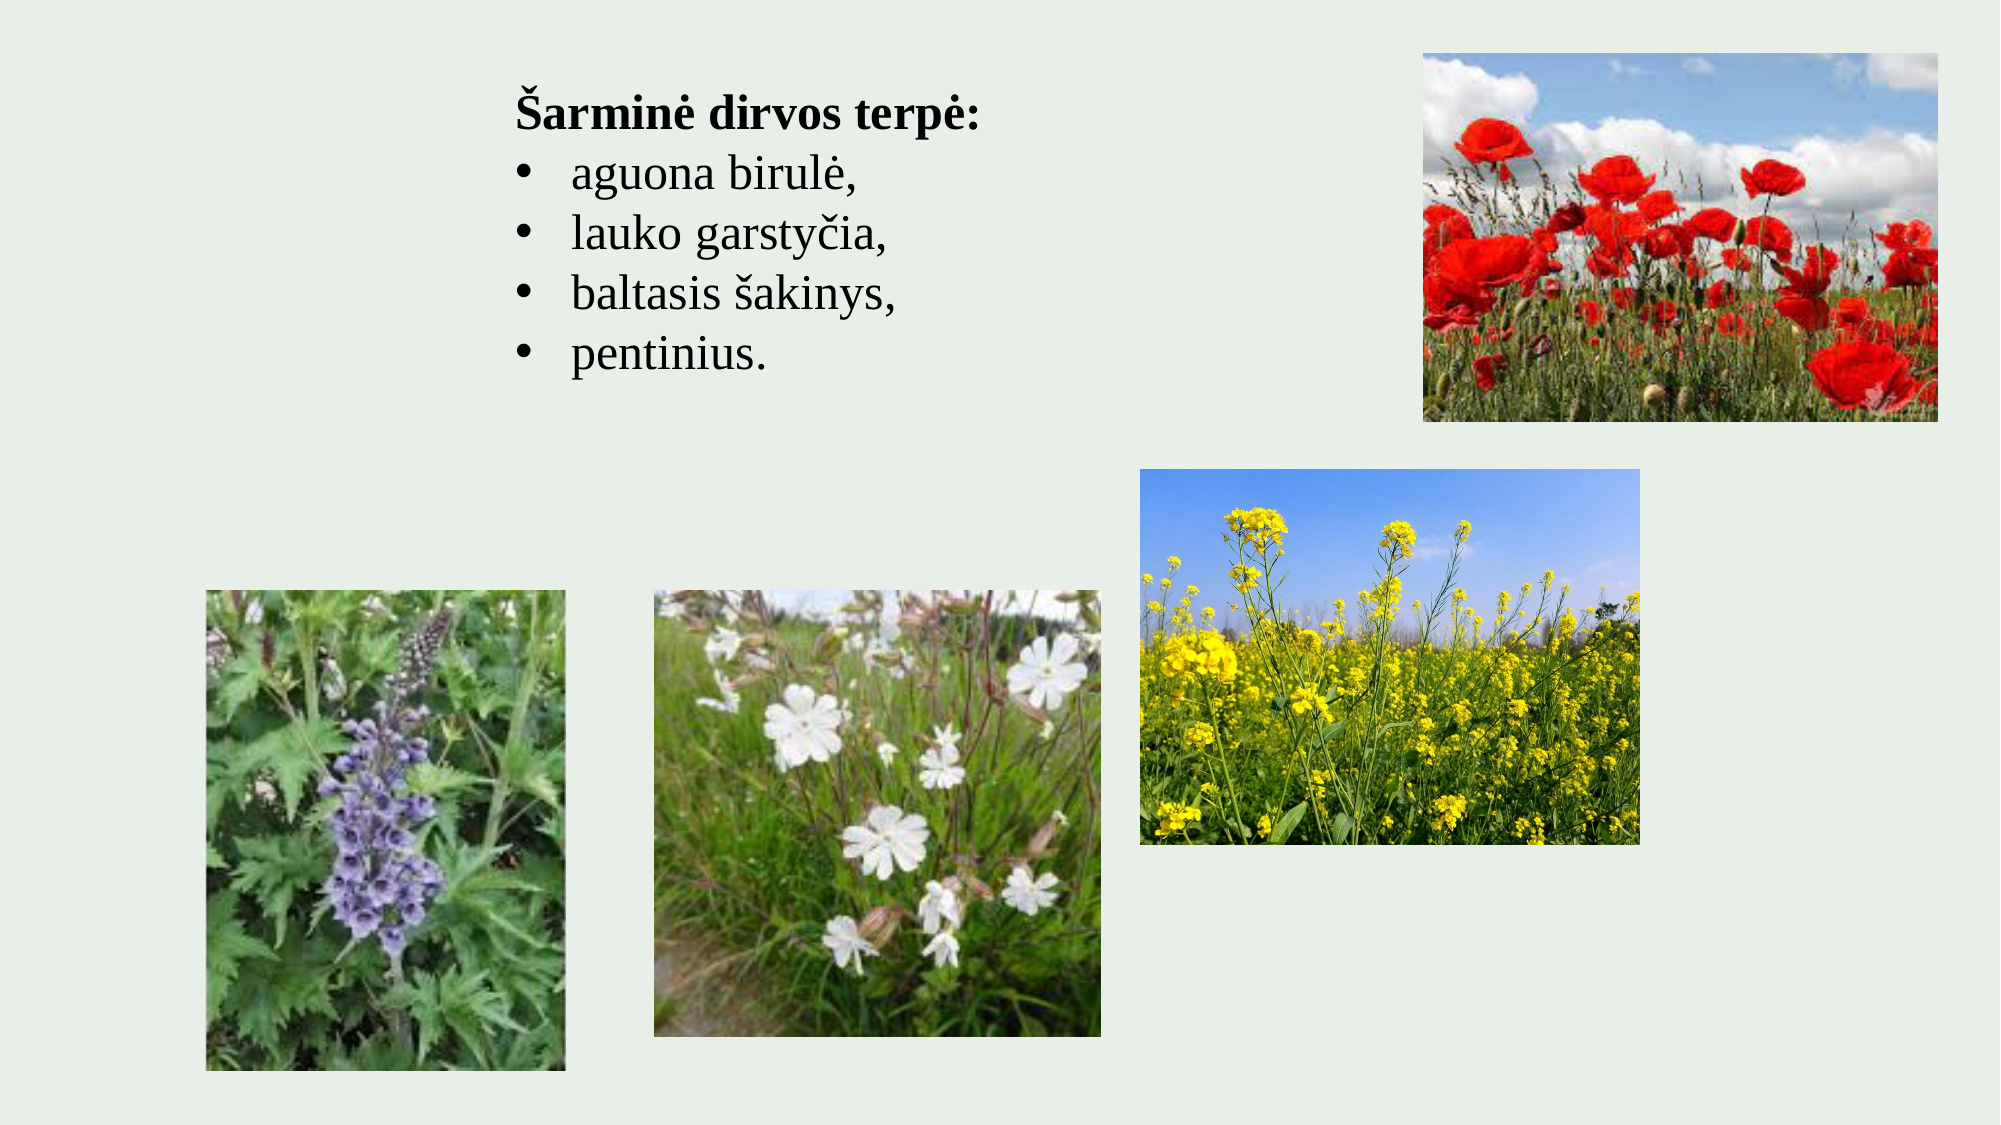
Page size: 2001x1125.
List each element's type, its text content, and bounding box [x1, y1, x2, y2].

picture [1140, 469, 1640, 845]
picture [205, 590, 567, 1071]
text_box Šarminė dirvos terpė: aguona birulė, lauko garstyčia, baltasis šakinys, pentinius. [500, 72, 1500, 452]
picture [1423, 53, 1938, 422]
picture [654, 590, 1101, 1037]
